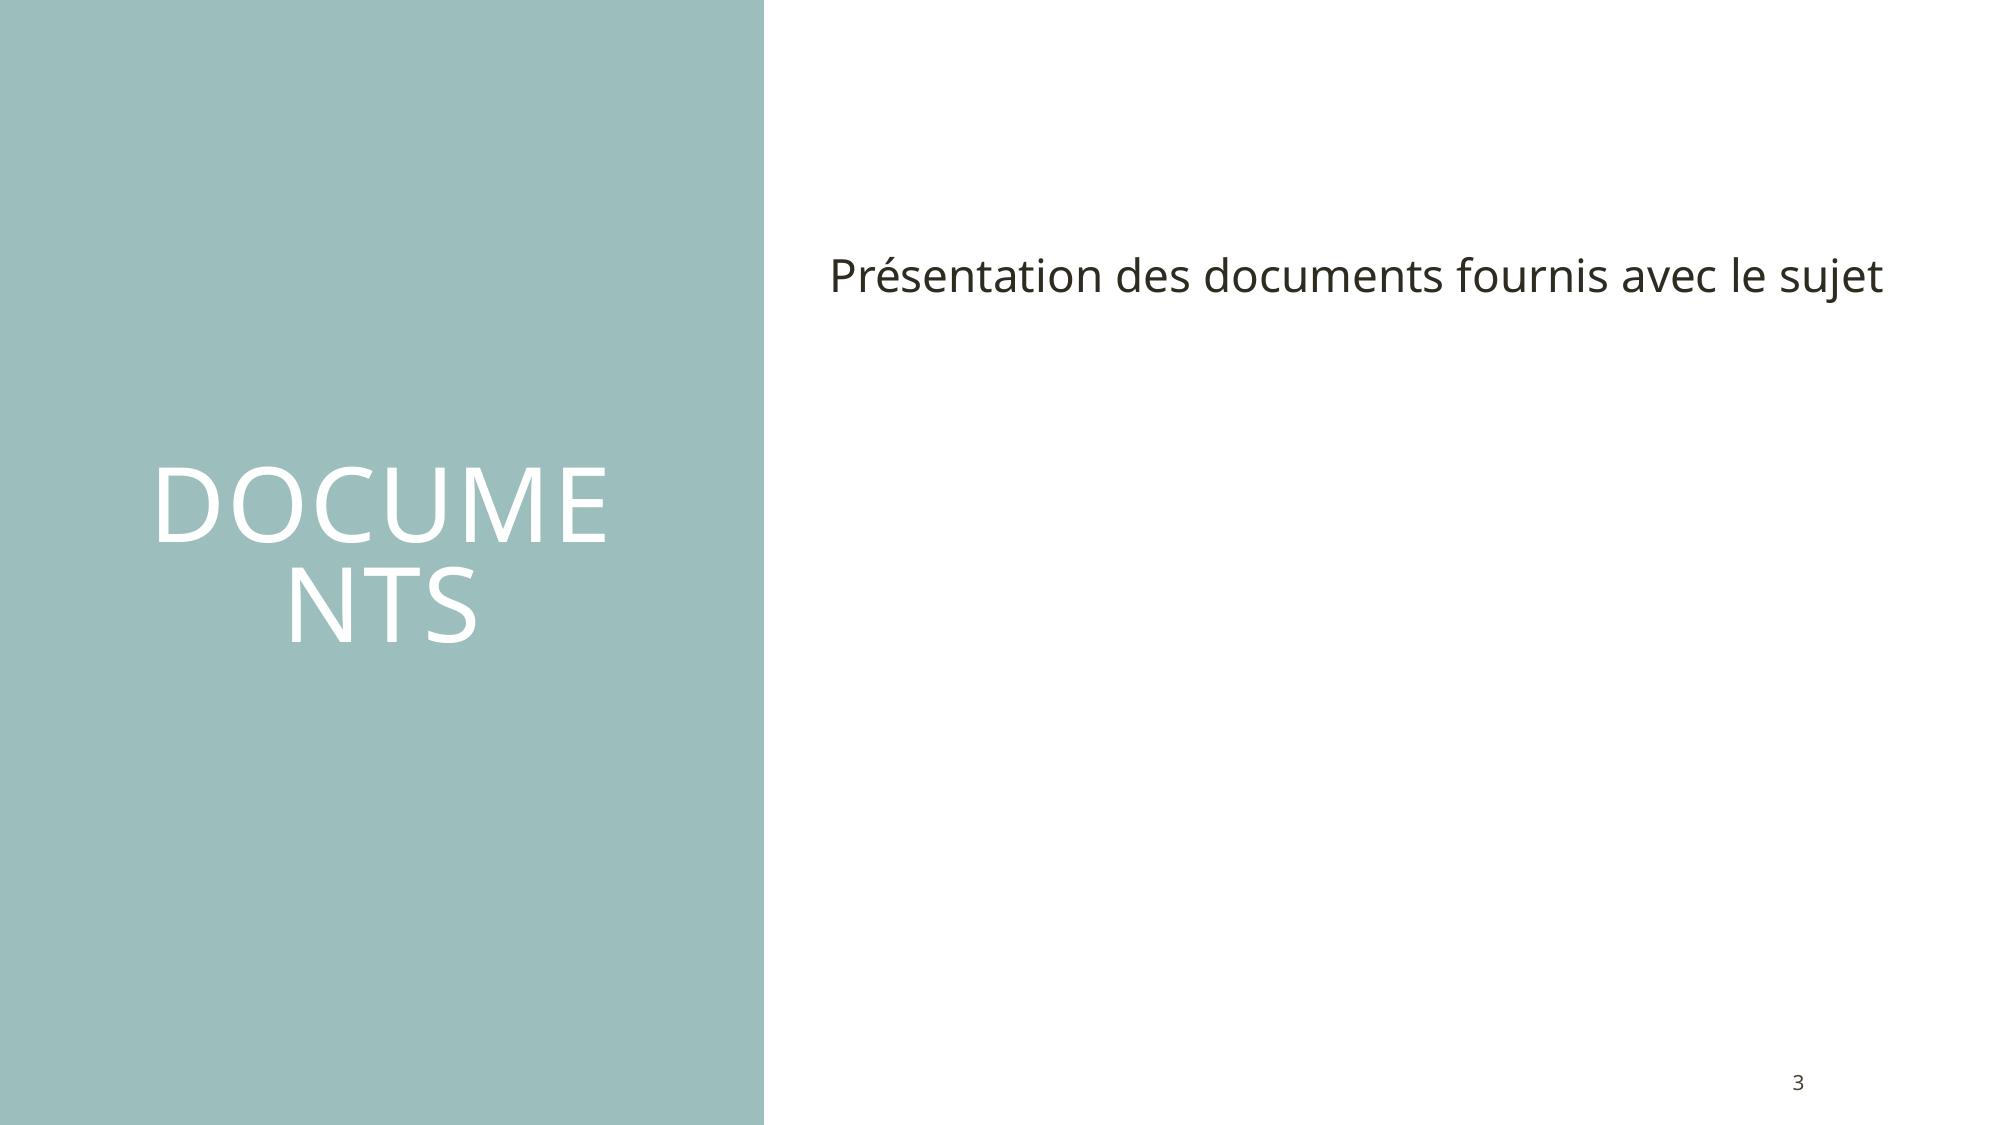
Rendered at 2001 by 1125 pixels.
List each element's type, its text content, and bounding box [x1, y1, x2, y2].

text_box 3 [1777, 1061, 1938, 1107]
text_box [0, 0, 2000, 1125]
title DOCUMENTS [110, 131, 653, 994]
list Présentation des documents fournis avec le sujet [806, 245, 1938, 906]
